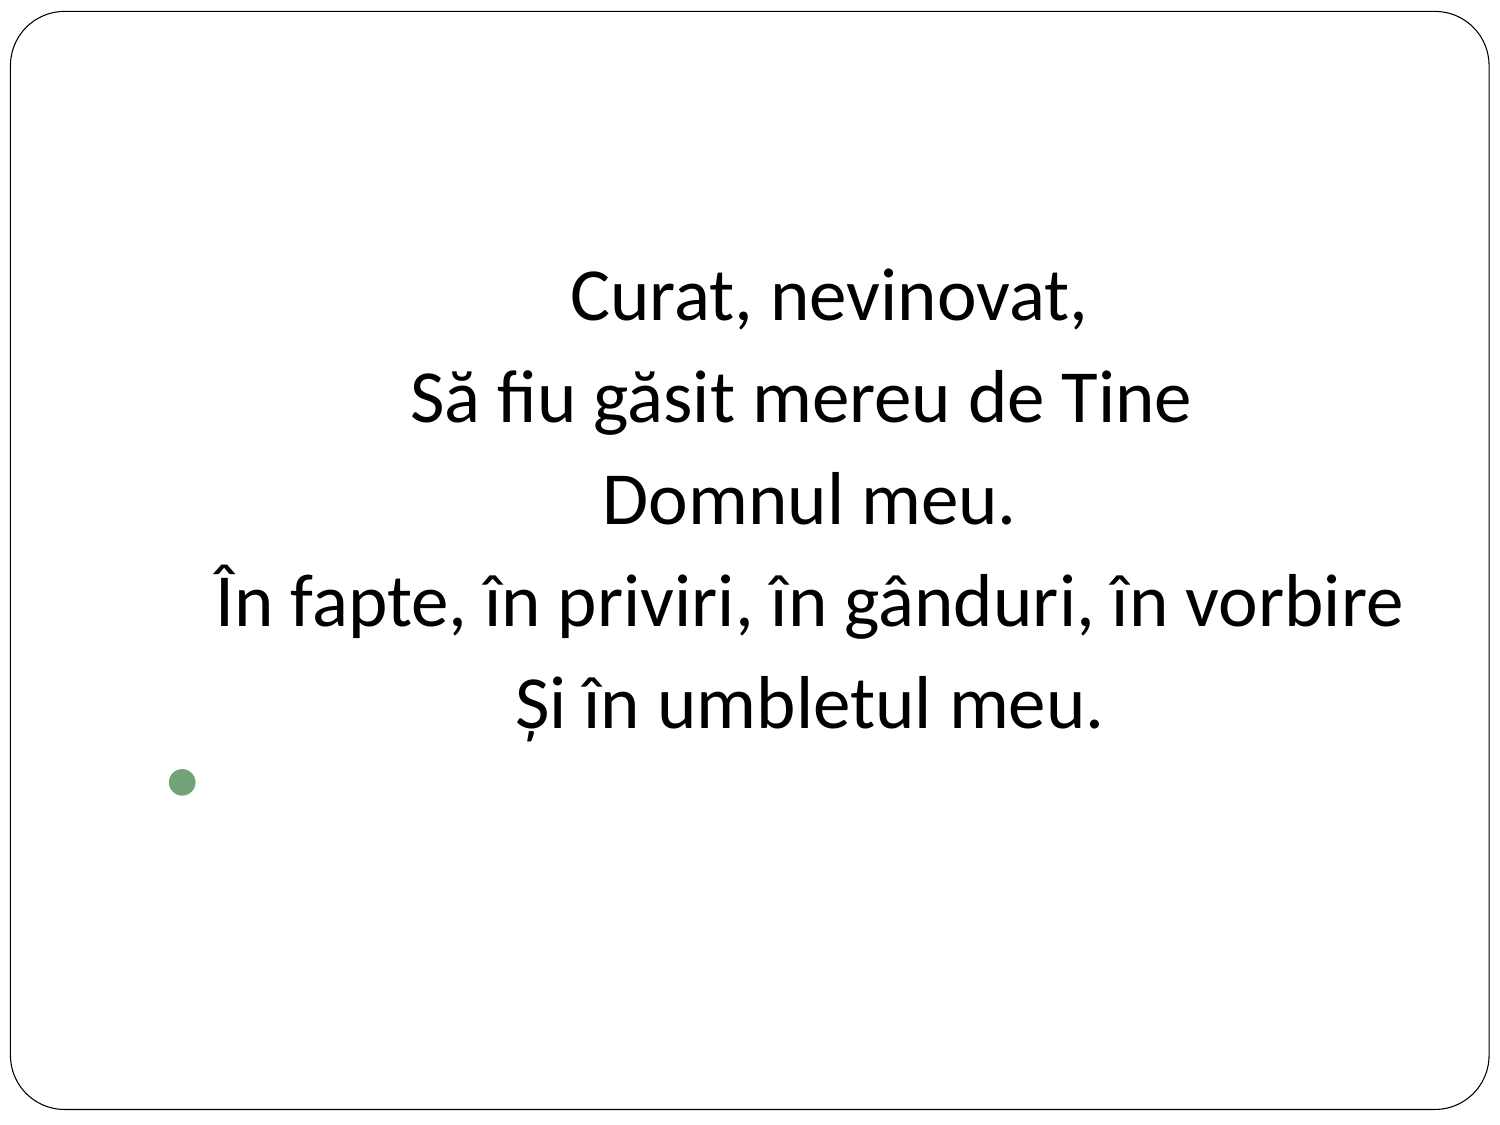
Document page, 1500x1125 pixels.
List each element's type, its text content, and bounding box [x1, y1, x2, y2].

list Curat, nevinovat, Să fiu găsit mereu de Tine Domnul meu. În fapte, în priviri, în gânduri, în vorbire Şi în umbletul meu. [150, 237, 1426, 988]
